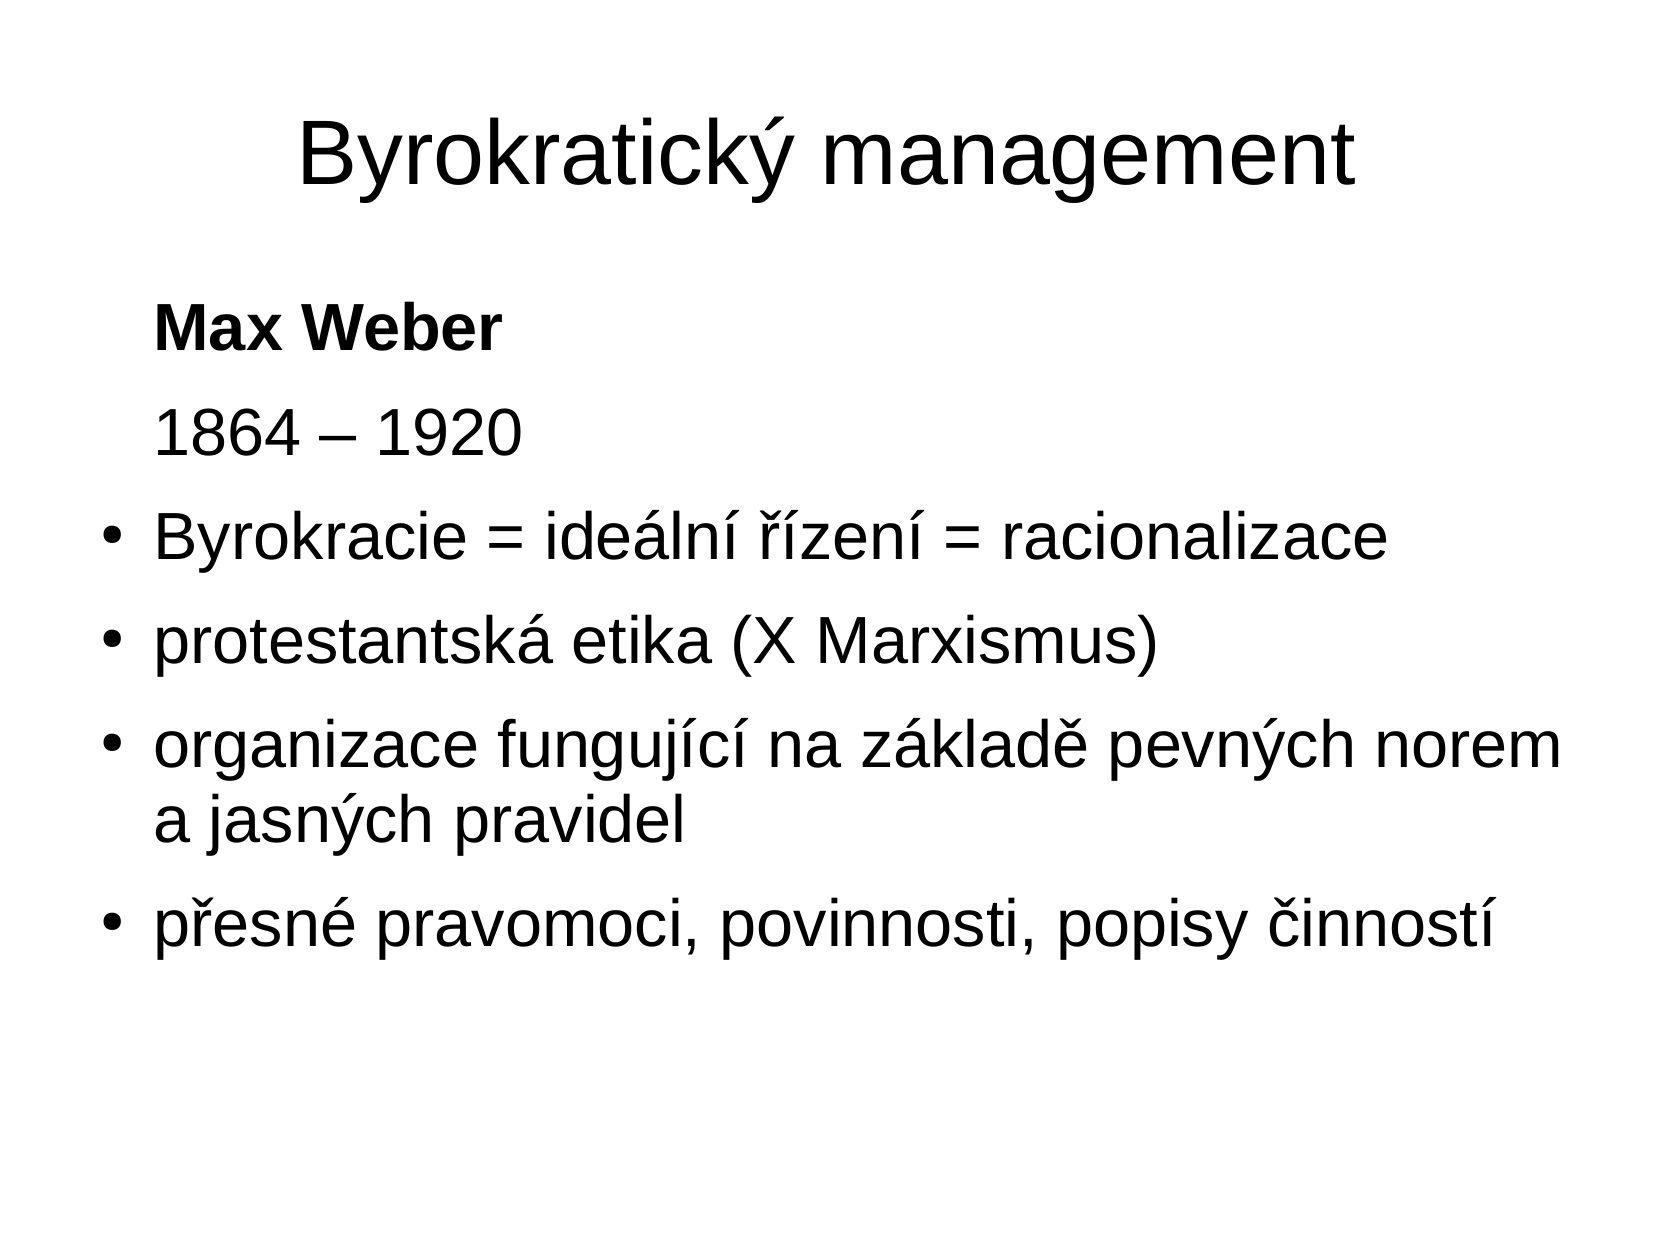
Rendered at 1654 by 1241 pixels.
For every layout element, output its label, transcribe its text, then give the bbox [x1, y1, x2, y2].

list Max Weber 1864 – 1920 Byrokracie = ideální řízení = racionalizace protestantská etika (X Marxismus) organizace fungující na základě pevných norem a jasných pravidel přesné pravomoci, povinnosti, popisy činností [82, 290, 1571, 1010]
title Byrokratický management [82, 49, 1571, 257]
